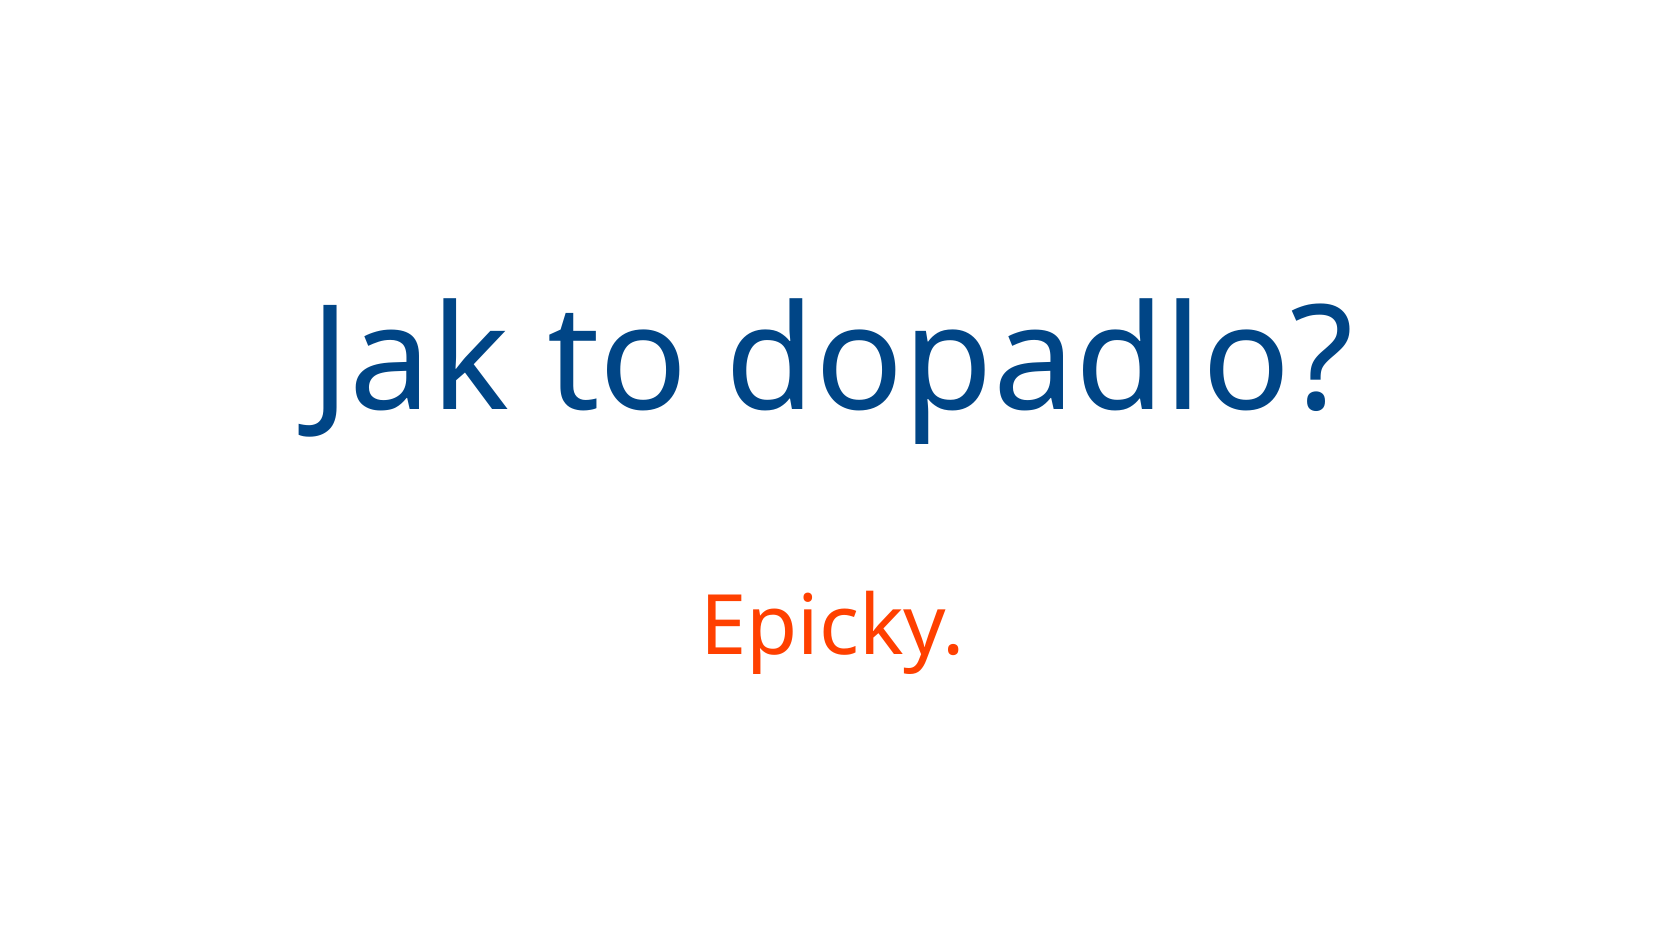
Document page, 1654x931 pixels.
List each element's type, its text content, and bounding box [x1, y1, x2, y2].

subtitle Jak to dopadlo? Epicky. [88, 106, 1577, 827]
